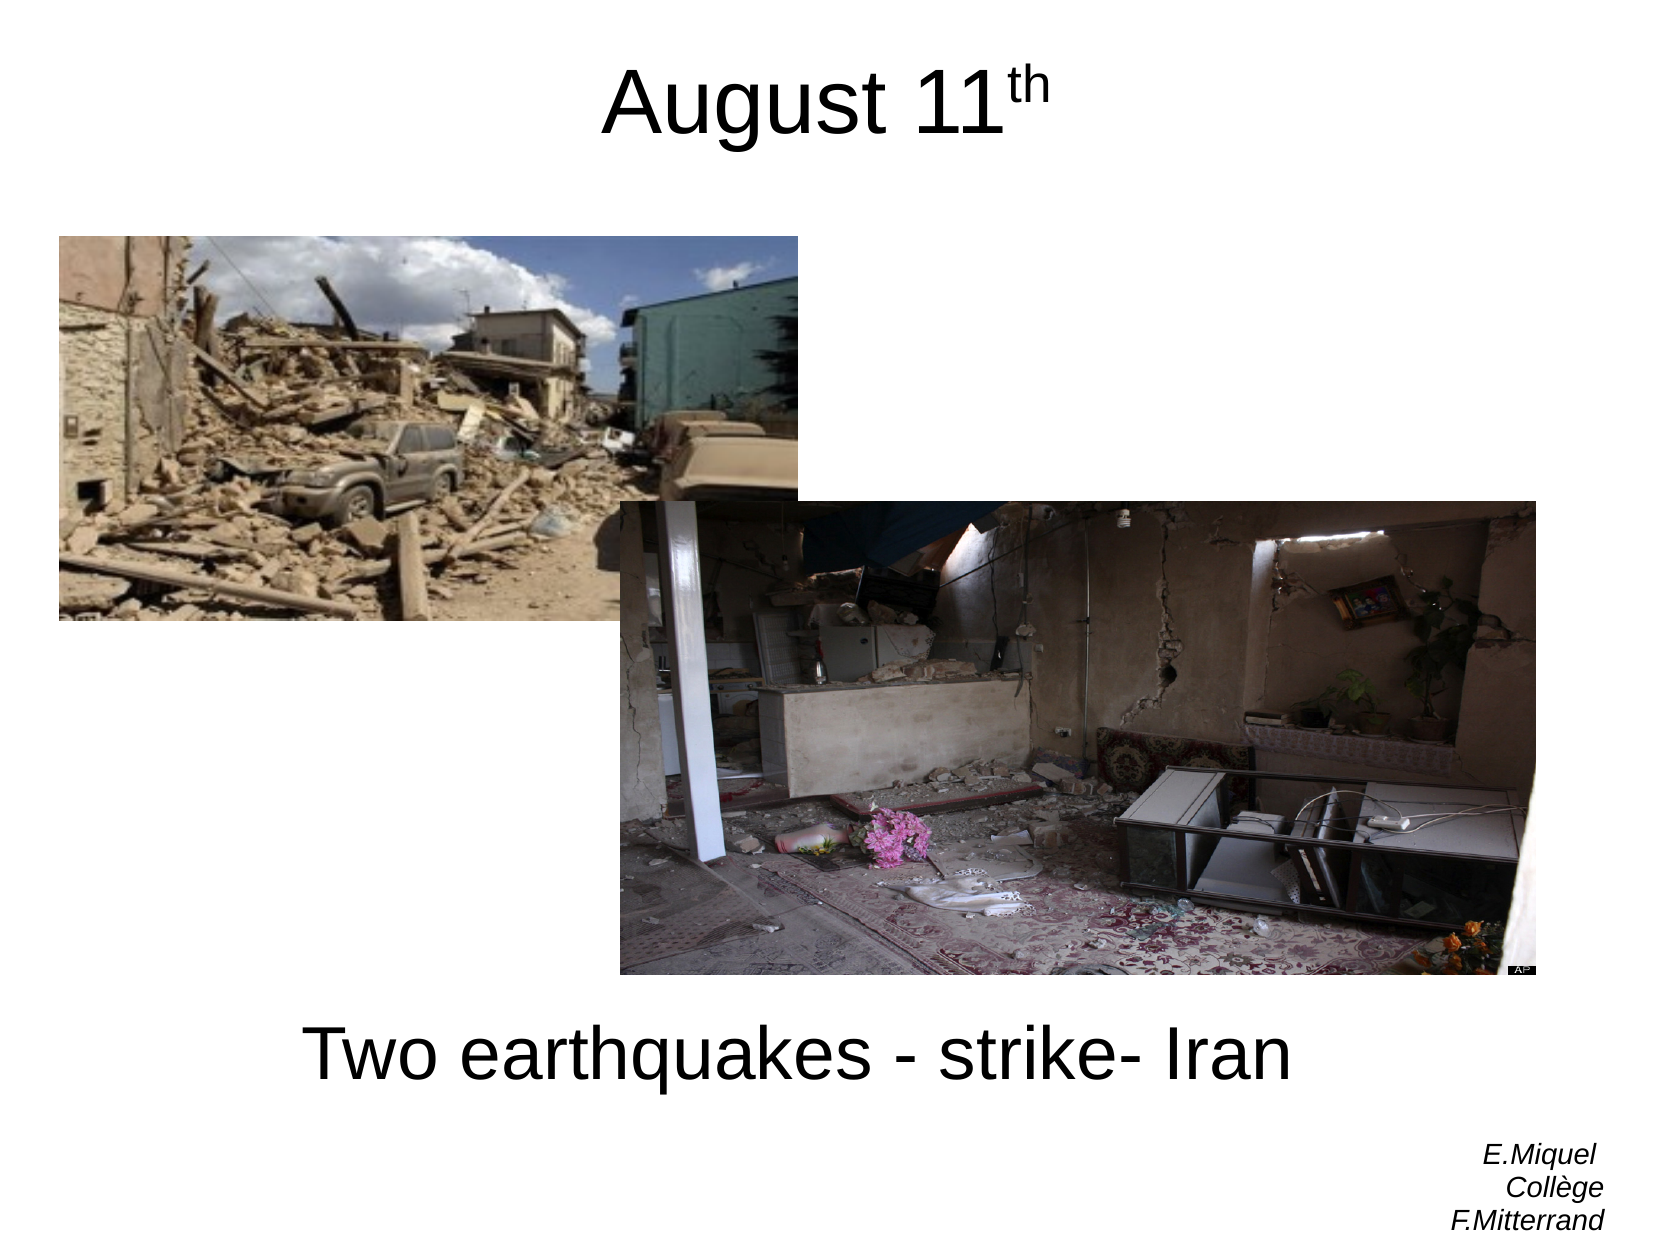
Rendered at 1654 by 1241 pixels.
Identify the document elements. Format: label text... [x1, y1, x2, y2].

title August 11th [82, 48, 1571, 258]
text_box E.Miquel Collège F.Mitterrand [1328, 1130, 1620, 1211]
text_box Two earthquakes - strike- Iran [265, 1003, 1359, 1103]
picture [59, 236, 1536, 975]
